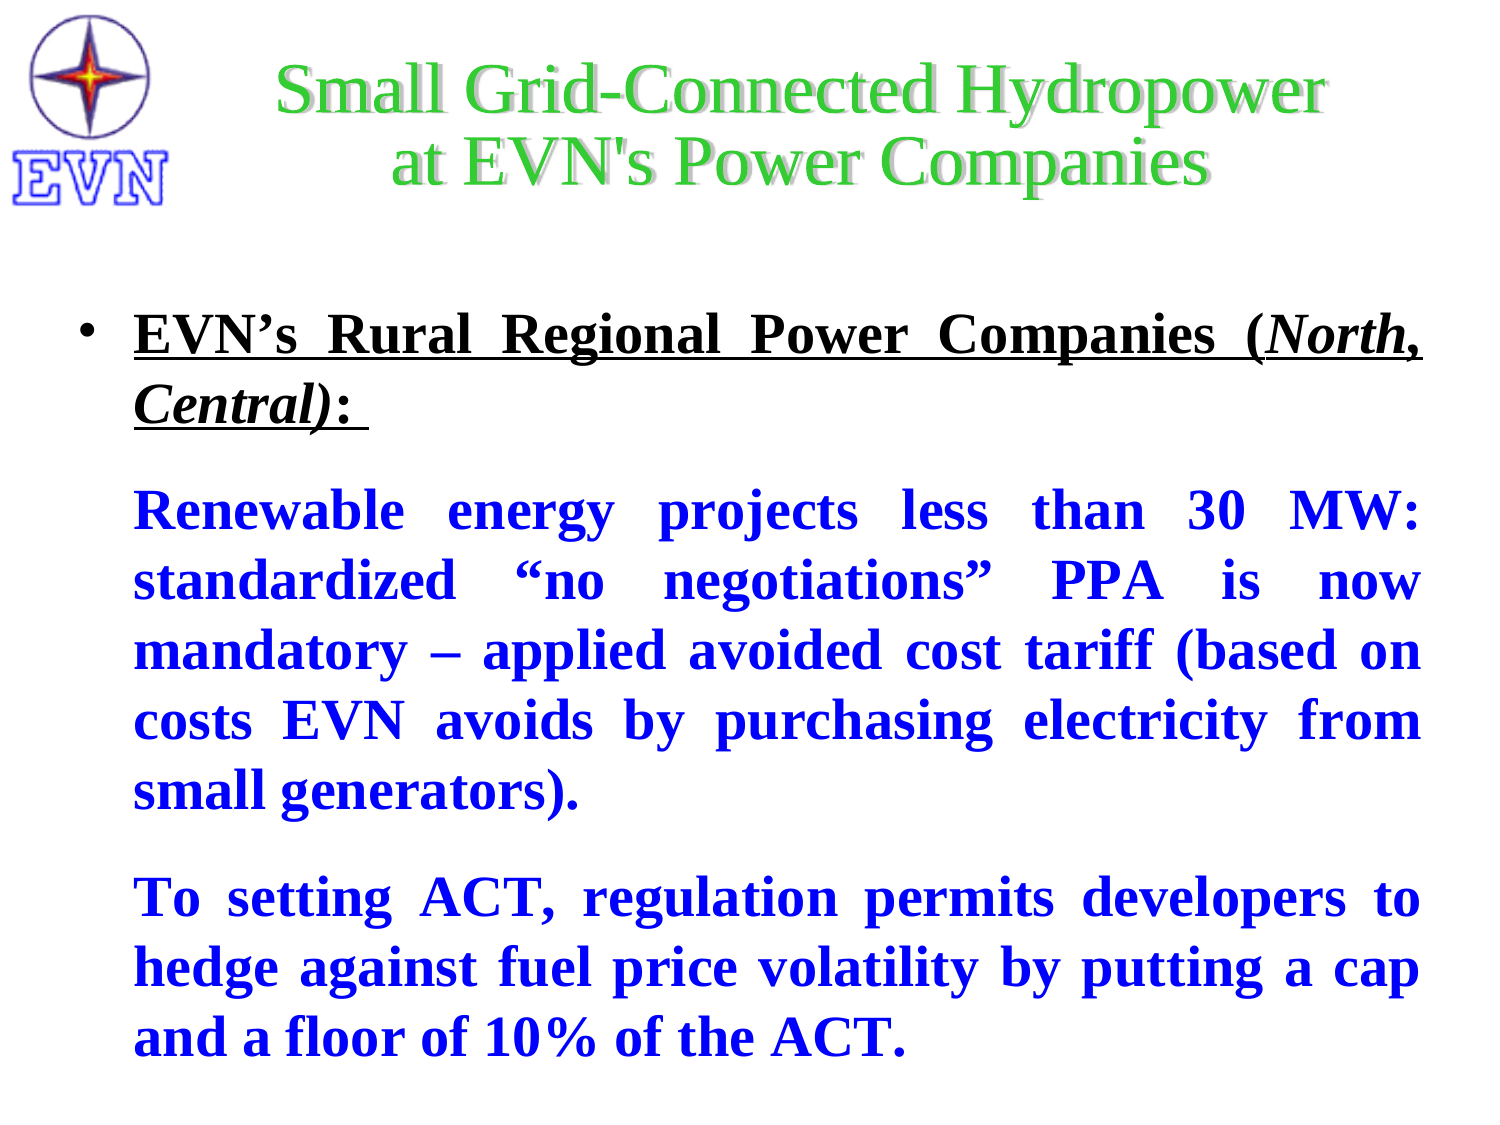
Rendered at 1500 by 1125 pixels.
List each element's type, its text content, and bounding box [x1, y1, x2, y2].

text_box Small Grid-Connected Hydropower at EVN's Power Companies [902, 62, 936, 114]
text_box Small Grid-Connected Hydropower at EVN's Power Companies [957, 65, 1006, 113]
text_box Small Grid-Connected Hydropower at EVN's Power Companies [709, 78, 744, 113]
text_box Small Grid-Connected Hydropower at EVN's Power Companies [1022, 150, 1056, 200]
text_box Small Grid-Connected Hydropower at EVN's Power Companies [881, 136, 924, 186]
text_box Small Grid-Connected Hydropower at EVN's Power Companies [674, 78, 706, 114]
text_box Small Grid-Connected Hydropower at EVN's Power Companies [1092, 150, 1127, 185]
text_box Small Grid-Connected Hydropower at EVN's Power Companies [1144, 78, 1177, 128]
text_box Small Grid-Connected Hydropower at EVN's Power Companies [1108, 78, 1141, 114]
text_box Small Grid-Connected Hydropower at EVN's Power Companies [1182, 78, 1214, 114]
text_box Small Grid-Connected Hydropower at EVN's Power Companies [507, 137, 559, 186]
text_box Small Grid-Connected Hydropower at EVN's Power Companies [930, 150, 962, 186]
text_box Small Grid-Connected Hydropower at EVN's Power Companies [278, 64, 310, 114]
text_box Small Grid-Connected Hydropower at EVN's Power Companies [625, 64, 668, 114]
text_box Small Grid-Connected Hydropower at EVN's Power Companies [561, 137, 611, 185]
text_box Small Grid-Connected Hydropower at EVN's Power Companies [716, 150, 748, 186]
text_box Small Grid-Connected Hydropower at EVN's Power Companies [1047, 62, 1081, 114]
text_box EVN’s Rural Regional Power Companies (North, Central): Renewable energy projects less than 30 MW: standardized “no negotiations” PPA is now mandatory – applied avoided cost tariff (based on costs EVN avoids by purchasing electricity from small generators). To setting ACT, regulation permits developers to hedge against fuel price volatility by putting a cap and a floor of 10% of the ACT. [62, 287, 1438, 1076]
text_box Small Grid-Connected Hydropower at EVN's Power Companies [315, 78, 371, 113]
text_box Small Grid-Connected Hydropower at EVN's Power Companies [1009, 79, 1045, 129]
text_box Small Grid-Connected Hydropower at EVN's Power Companies [466, 64, 515, 114]
text_box Small Grid-Connected Hydropower at EVN's Power Companies [750, 151, 804, 186]
text_box Small Grid-Connected Hydropower at EVN's Power Companies [563, 62, 598, 114]
picture [0, 0, 179, 223]
text_box Small Grid-Connected Hydropower at EVN's Power Companies [746, 78, 781, 113]
text_box Small Grid-Connected Hydropower at EVN's Power Companies [966, 150, 1021, 185]
text_box Small Grid-Connected Hydropower at EVN's Power Companies [674, 137, 711, 185]
text_box Small Grid-Connected Hydropower at EVN's Power Companies [463, 137, 503, 185]
text_box Small Grid-Connected Hydropower at EVN's Power Companies [1216, 79, 1270, 114]
